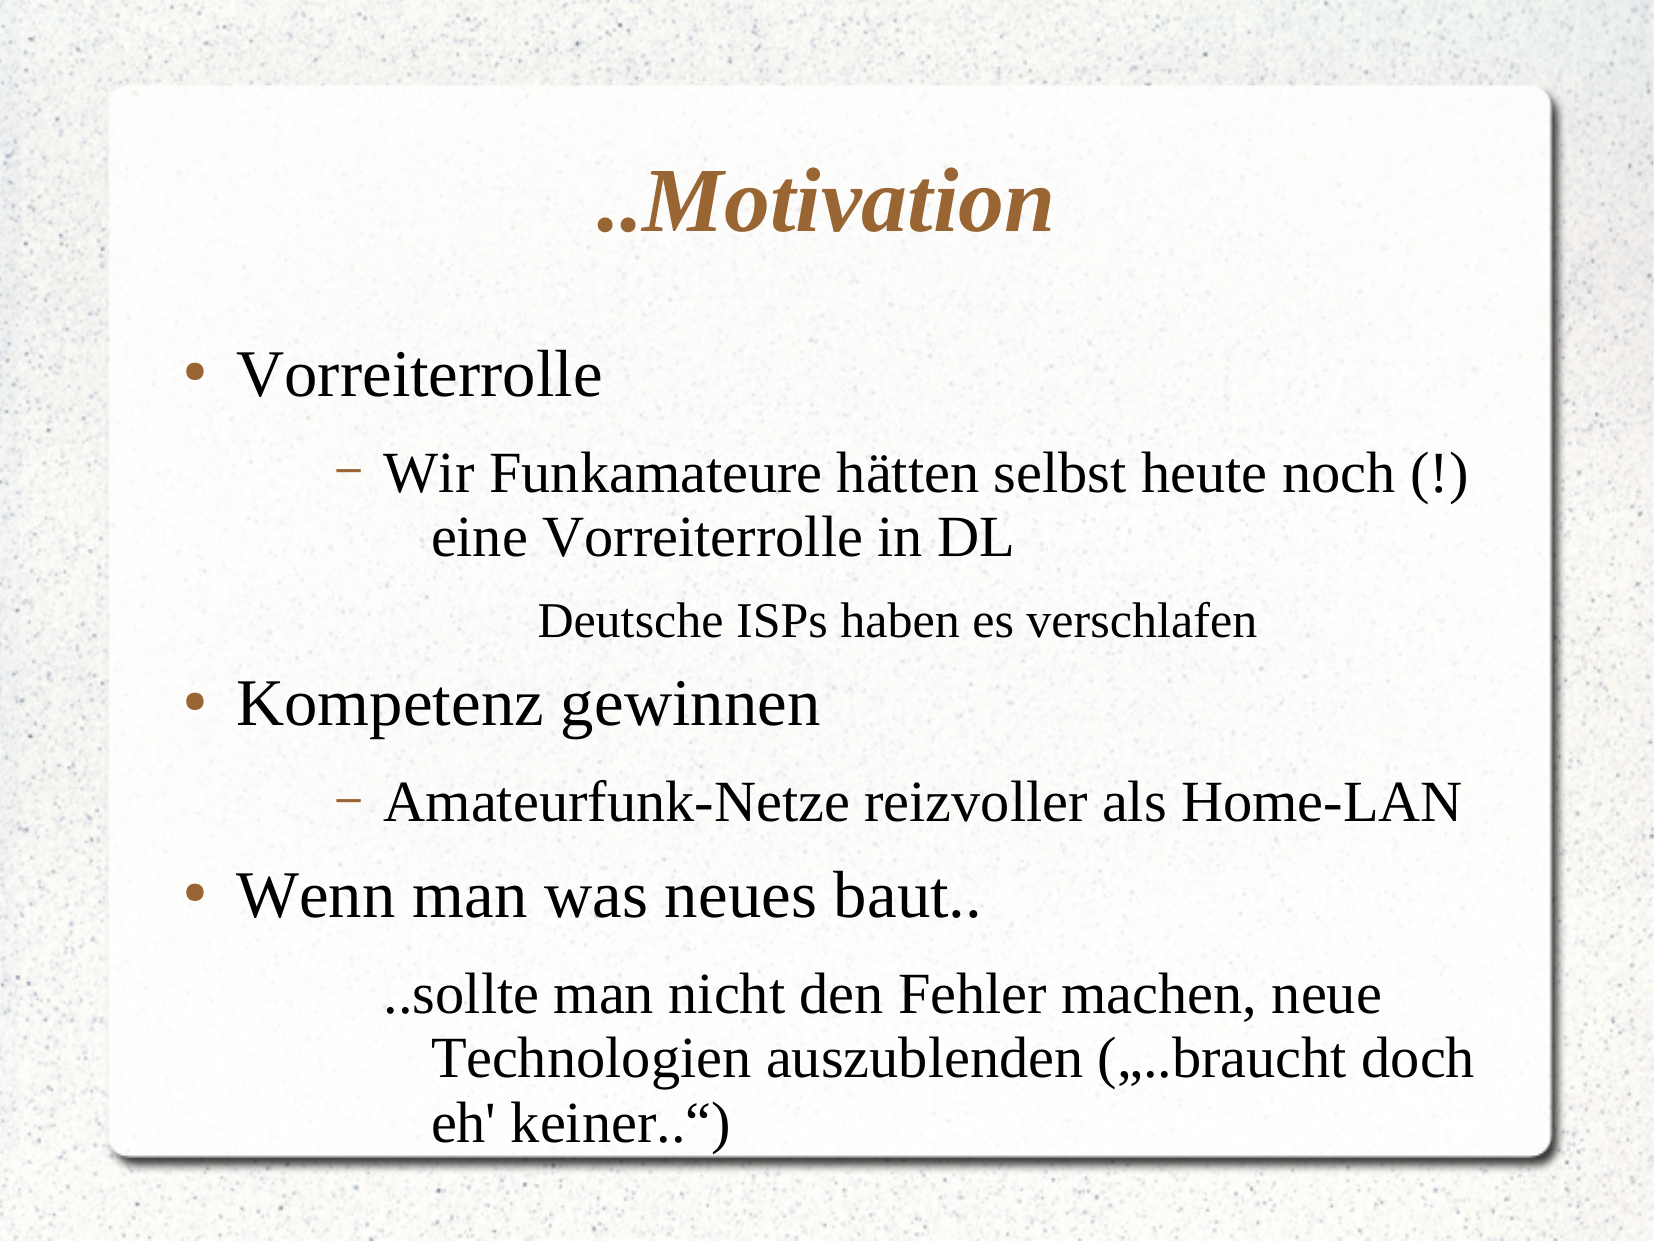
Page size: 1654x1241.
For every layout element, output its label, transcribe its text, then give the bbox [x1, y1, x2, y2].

title ..Motivation [118, 104, 1536, 297]
picture [0, 0, 1654, 1241]
list Vorreiterrolle Wir Funkamateure hätten selbst heute noch (!) eine Vorreiterrolle in DL Deutsche ISPs haben es verschlafen Kompetenz gewinnen Amateurfunk-Netze reizvoller als Home-LAN Wenn man was neues baut.. ..sollte man nicht den Fehler machen, neue Technologien auszublenden („..braucht doch eh' keiner..“) [147, 336, 1506, 1155]
